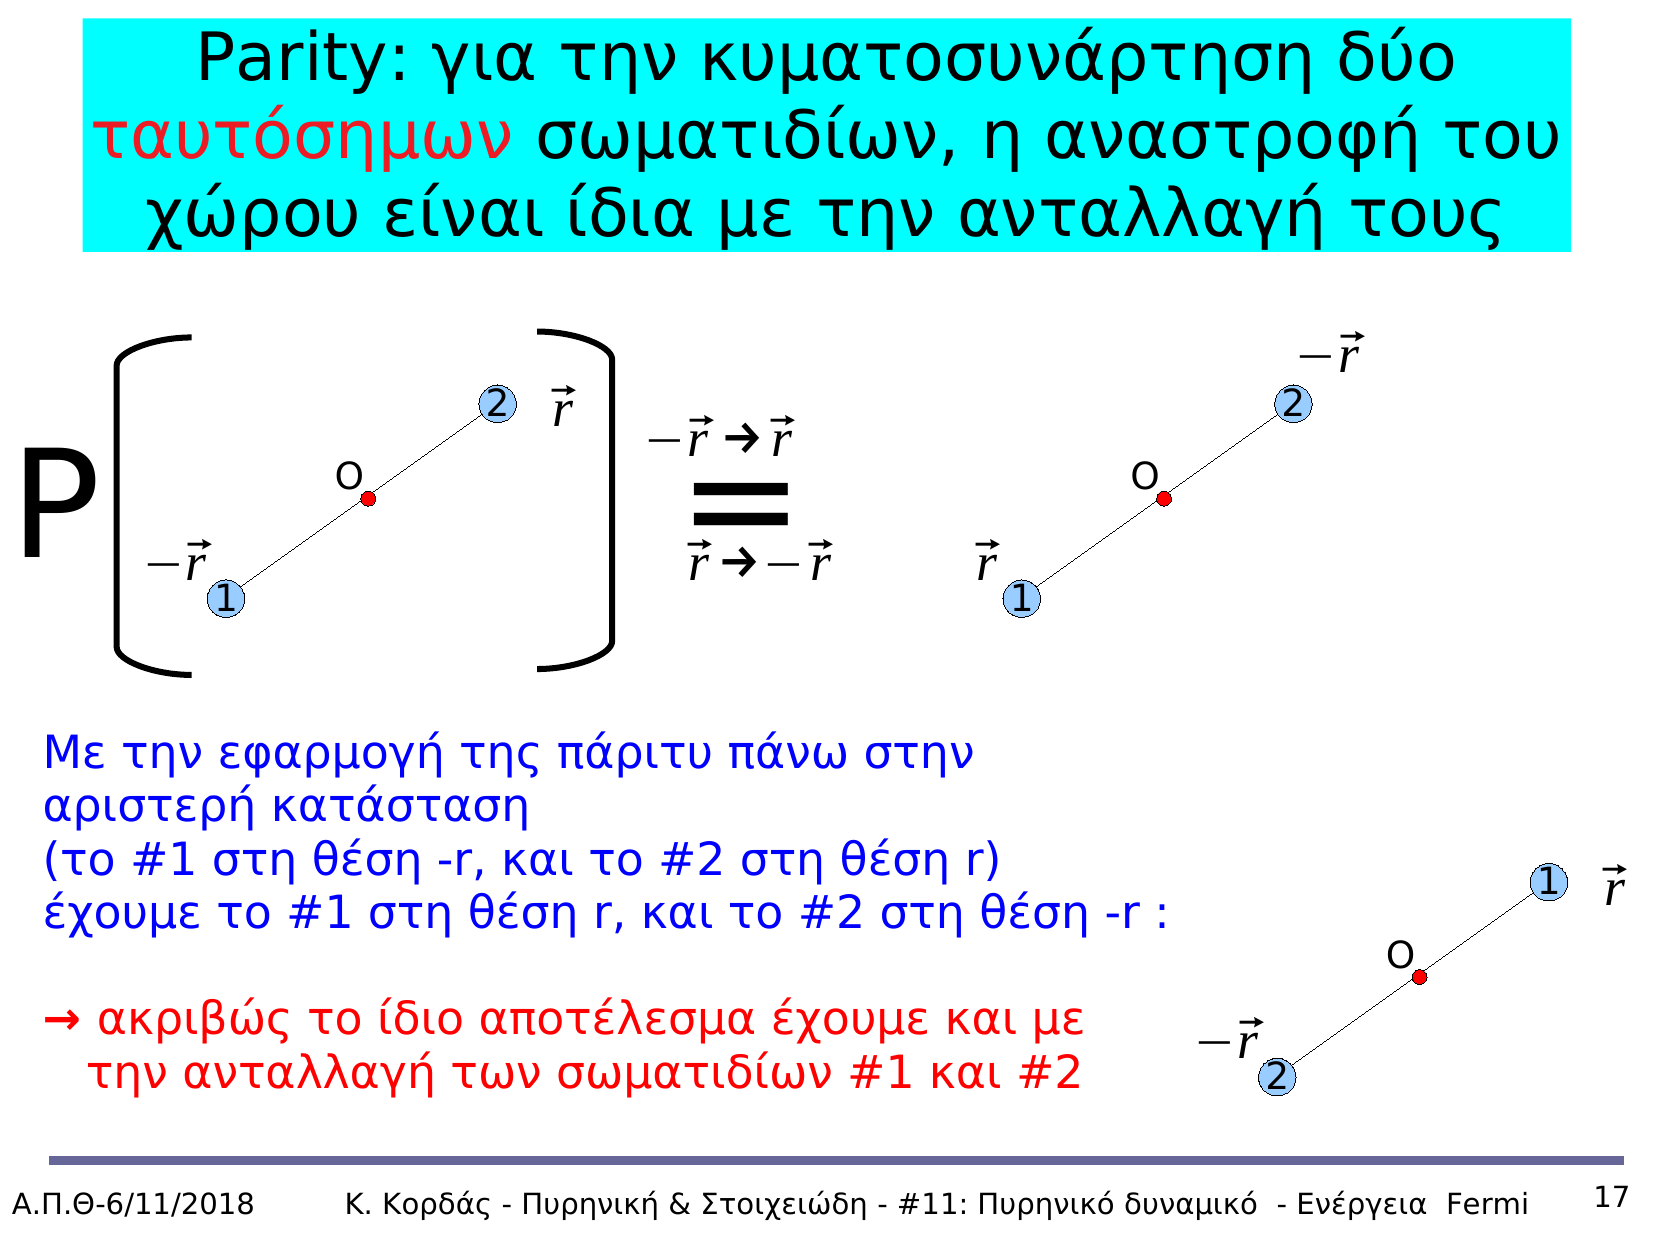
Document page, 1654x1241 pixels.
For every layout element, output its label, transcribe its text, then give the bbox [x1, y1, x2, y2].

text_box 1 [207, 580, 245, 618]
text_box = [663, 404, 819, 595]
chart [128, 533, 228, 594]
chart [536, 379, 593, 440]
chart [630, 409, 811, 470]
chart [1179, 1011, 1279, 1072]
text_box P [0, 410, 113, 601]
text_box Με την εφαρμογή της πάριτυ πάνω στην αριστερή κατάσταση (το #1 στη θέση -r, και το #2 στη θέση r) έχουμε το #1 στη θέση r, και το #2 στη θέση -r : → ακριβώς το ίδιο αποτέλεσμα έχουμε και με την ανταλλαγή των σωματιδίων #1 και #2 [27, 718, 1191, 1108]
text_box 2 [1274, 386, 1313, 423]
text_box Ο [1371, 926, 1431, 985]
chart [1587, 858, 1644, 919]
title Parity: για την κυματοσυνάρτηση δύο ταυτόσημων σωματιδίων, η αναστροφή του χώρου είναι ίδια με την ανταλλαγή τους [82, 18, 1571, 252]
chart [671, 533, 850, 594]
text_box 1 [1002, 579, 1041, 618]
text_box Ο [319, 447, 379, 507]
text_box 2 [478, 384, 517, 423]
text_box 2 [1258, 1058, 1297, 1096]
chart [959, 533, 1016, 594]
text_box 1 [1530, 863, 1568, 901]
text_box Ο [1115, 447, 1175, 507]
chart [1281, 325, 1381, 386]
